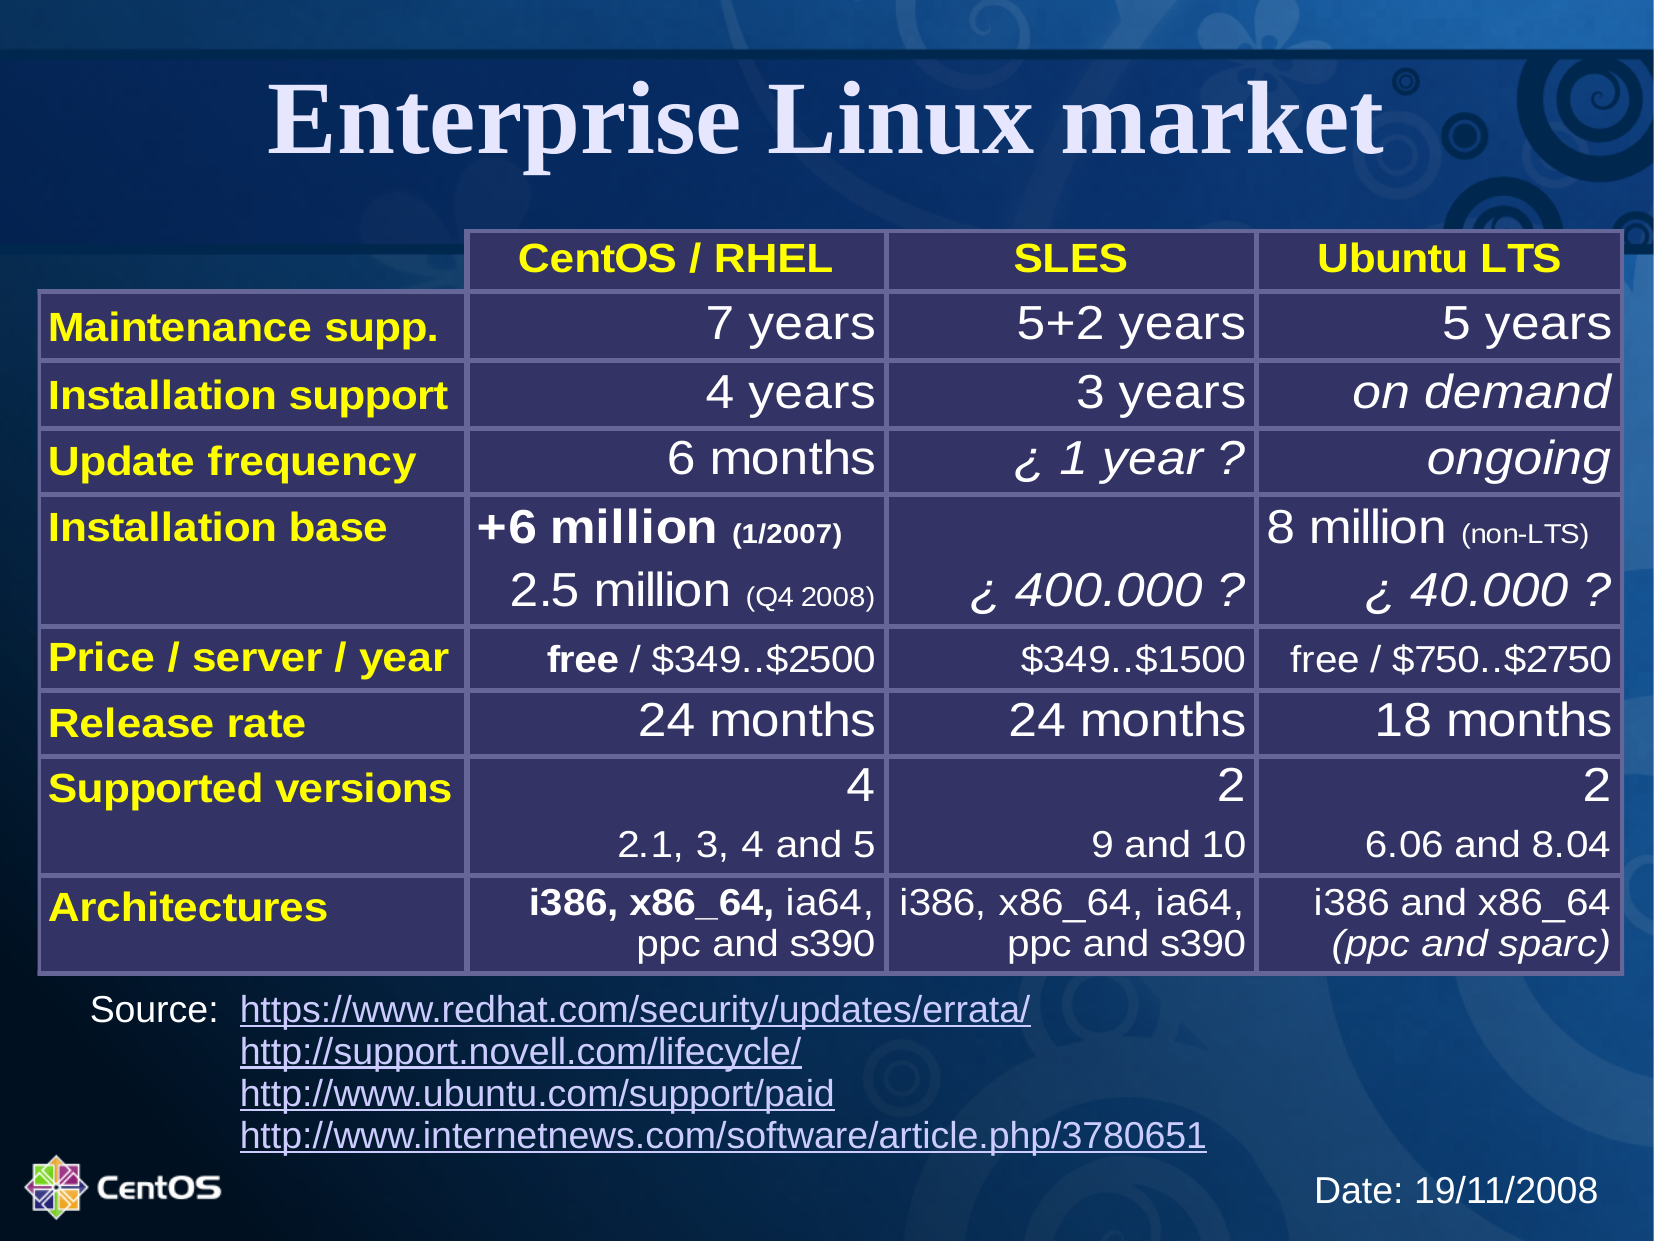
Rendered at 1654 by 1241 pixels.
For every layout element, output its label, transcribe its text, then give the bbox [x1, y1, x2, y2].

chart [37, 229, 1625, 1012]
text_box Date: 19/11/2008 [1125, 1162, 1614, 1220]
text_box Source: https://www.redhat.com/security/updates/errata/ http://support.novell.com/lifecycle/ http://www.ubuntu.com/support/paid http://www.internetnews.com/software/article.php/3780651 [75, 981, 1313, 1241]
picture [0, 0, 1654, 1241]
title Enterprise Linux market [82, 49, 1571, 188]
